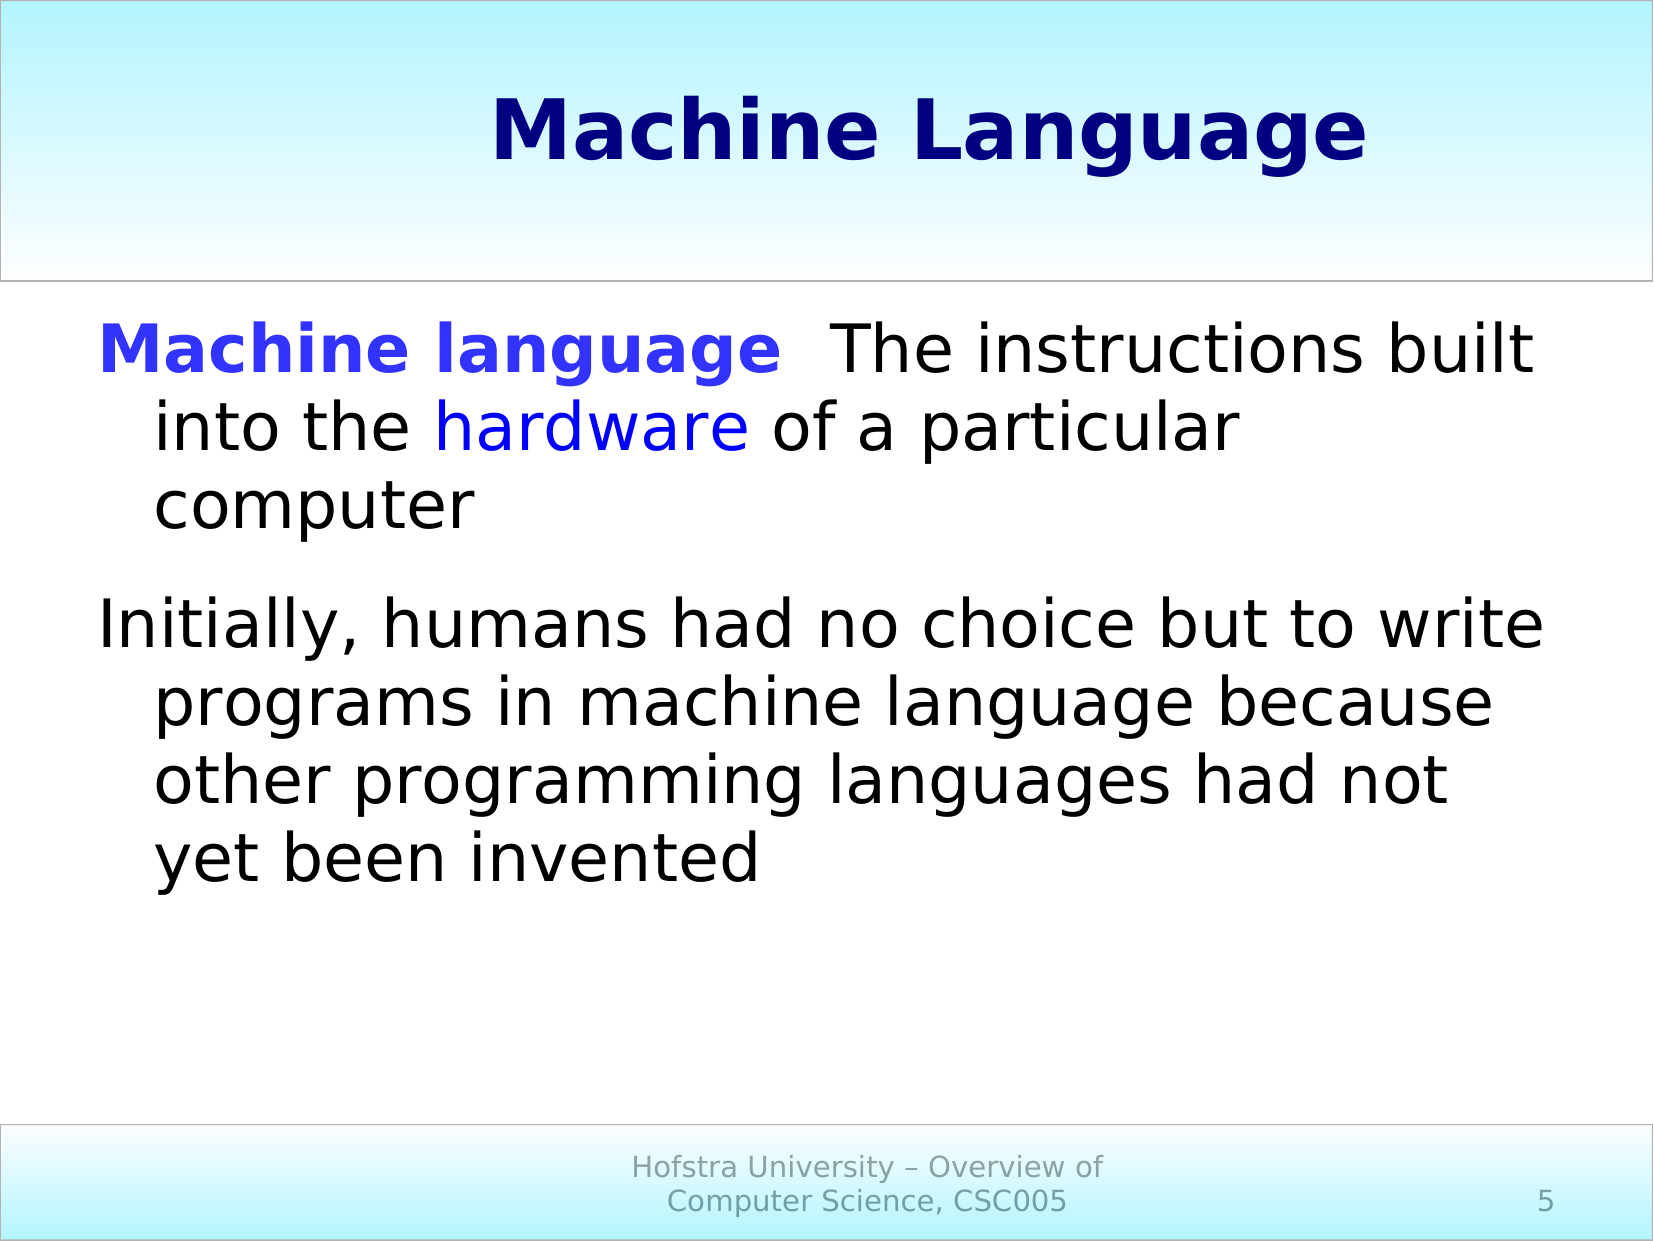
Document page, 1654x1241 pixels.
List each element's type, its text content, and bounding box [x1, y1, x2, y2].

title Machine Language [247, 27, 1612, 235]
list Machine language The instructions built into the hardware of a particular computer Initially, humans had no choice but to write programs in machine language because other programming languages had not yet been invented [82, 303, 1571, 1131]
